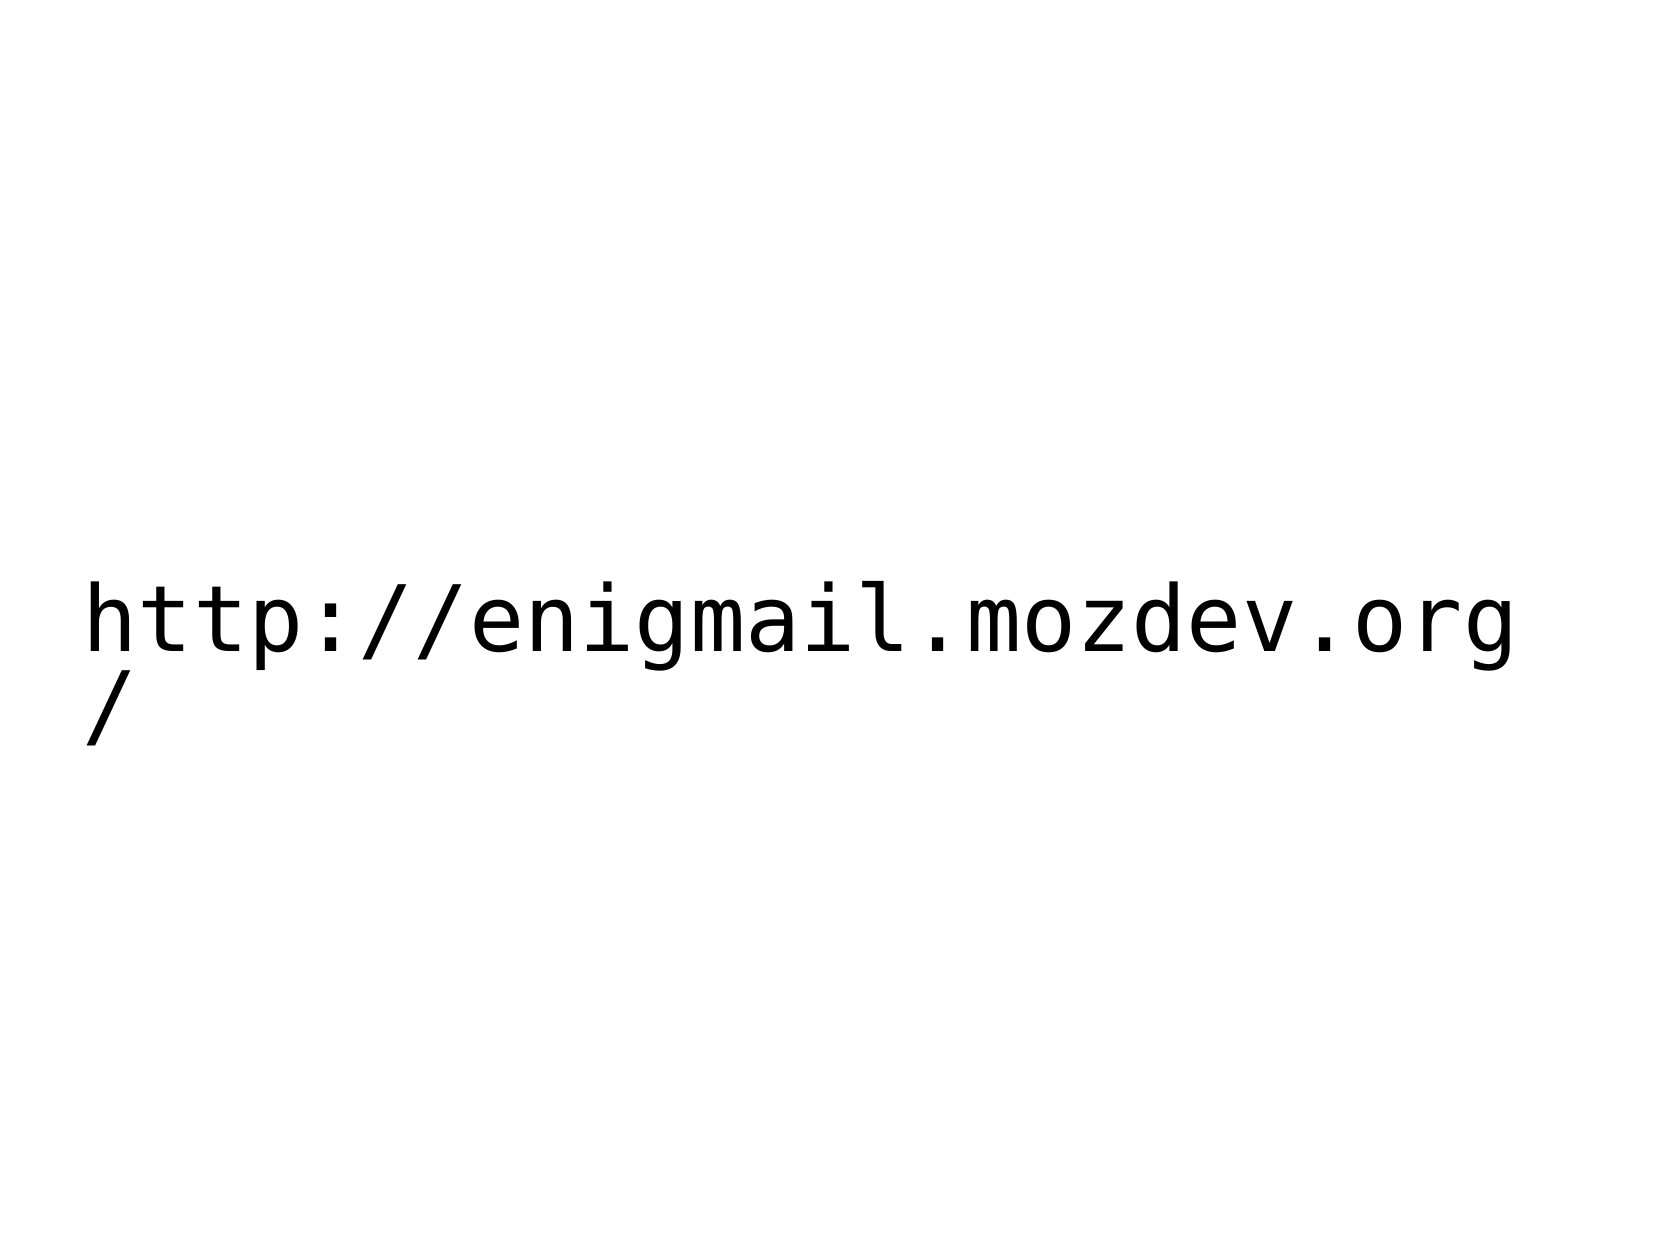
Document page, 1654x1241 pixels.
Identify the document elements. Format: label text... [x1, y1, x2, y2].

title http://enigmail.mozdev.org/ [82, 523, 1571, 717]
